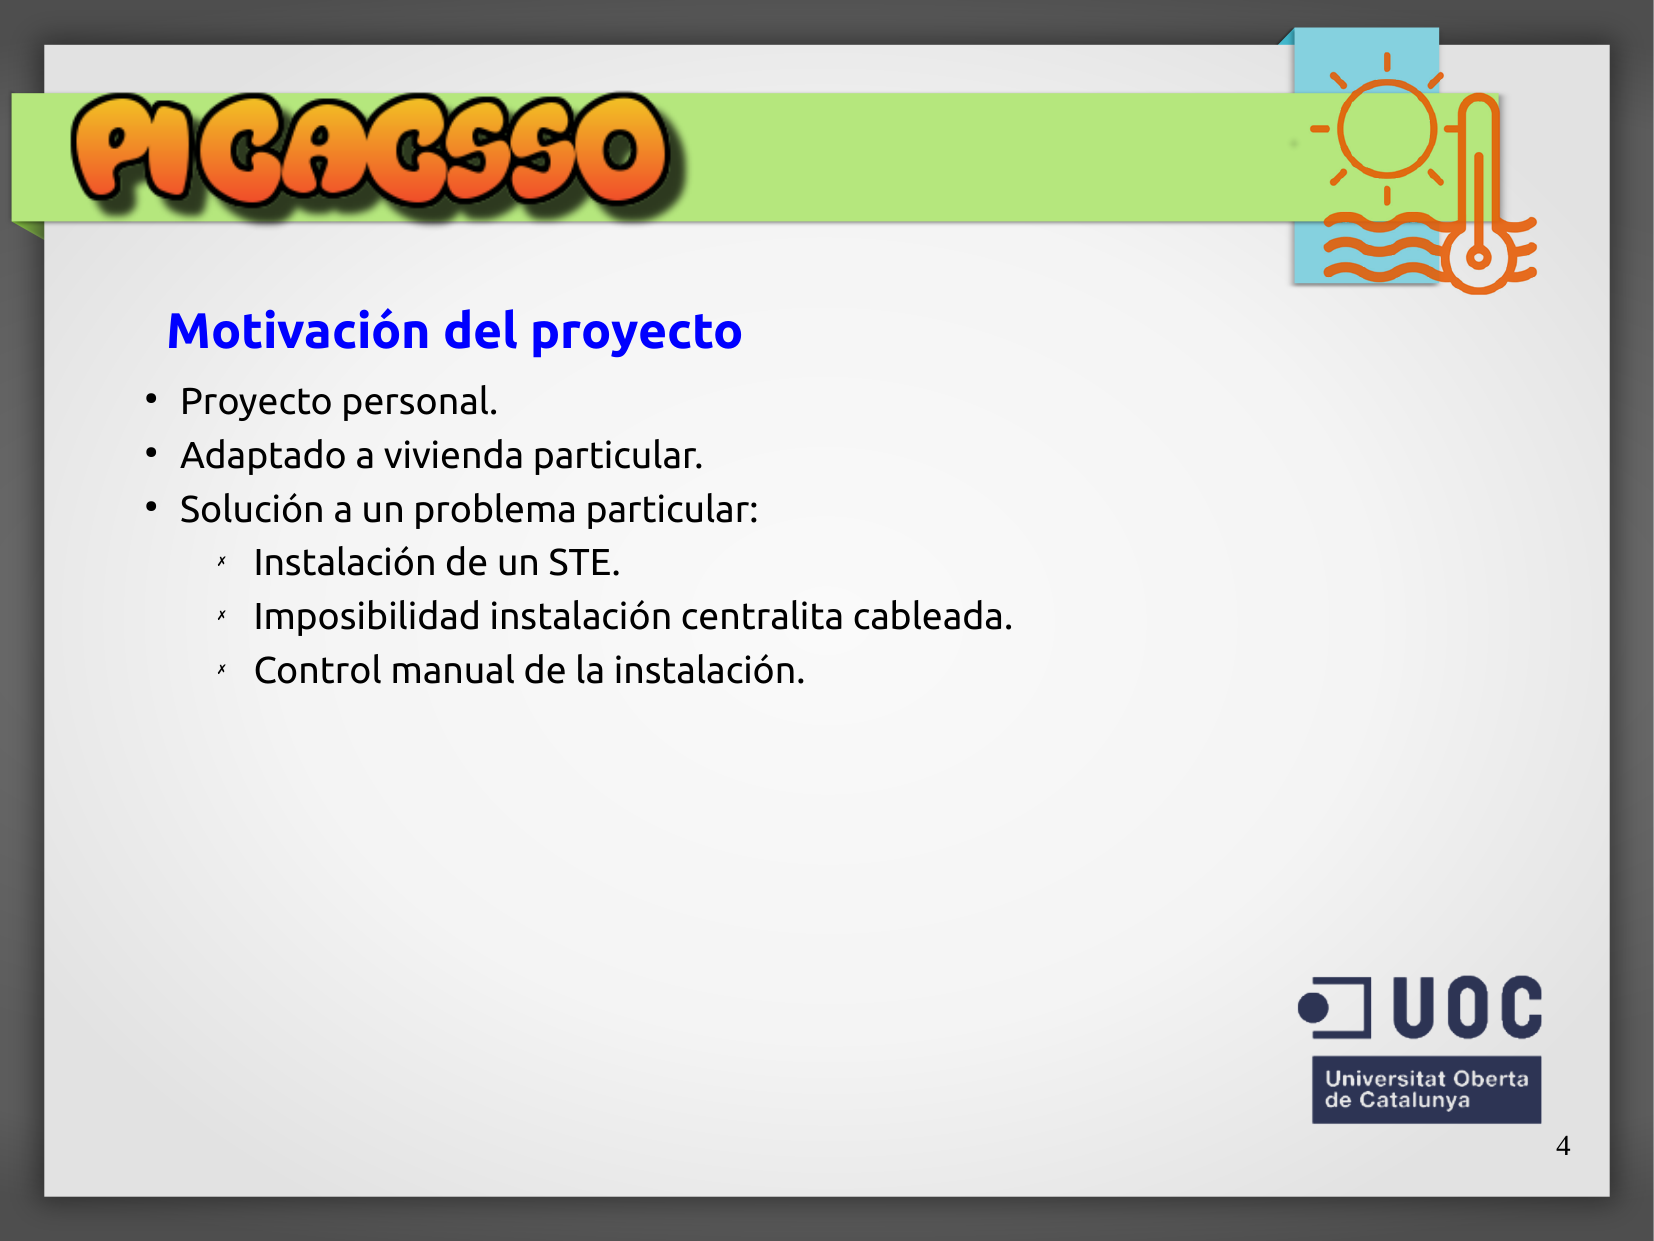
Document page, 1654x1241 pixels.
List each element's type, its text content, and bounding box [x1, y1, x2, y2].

text_box Proyecto personal. Adaptado a vivienda particular. Solución a un problema particular: Instalación de un STE. Imposibilidad instalación centralita cableada. Control manual de la instalación. [129, 371, 1512, 898]
picture [0, 0, 1654, 1241]
text_box Motivación del proyecto [151, 295, 759, 366]
